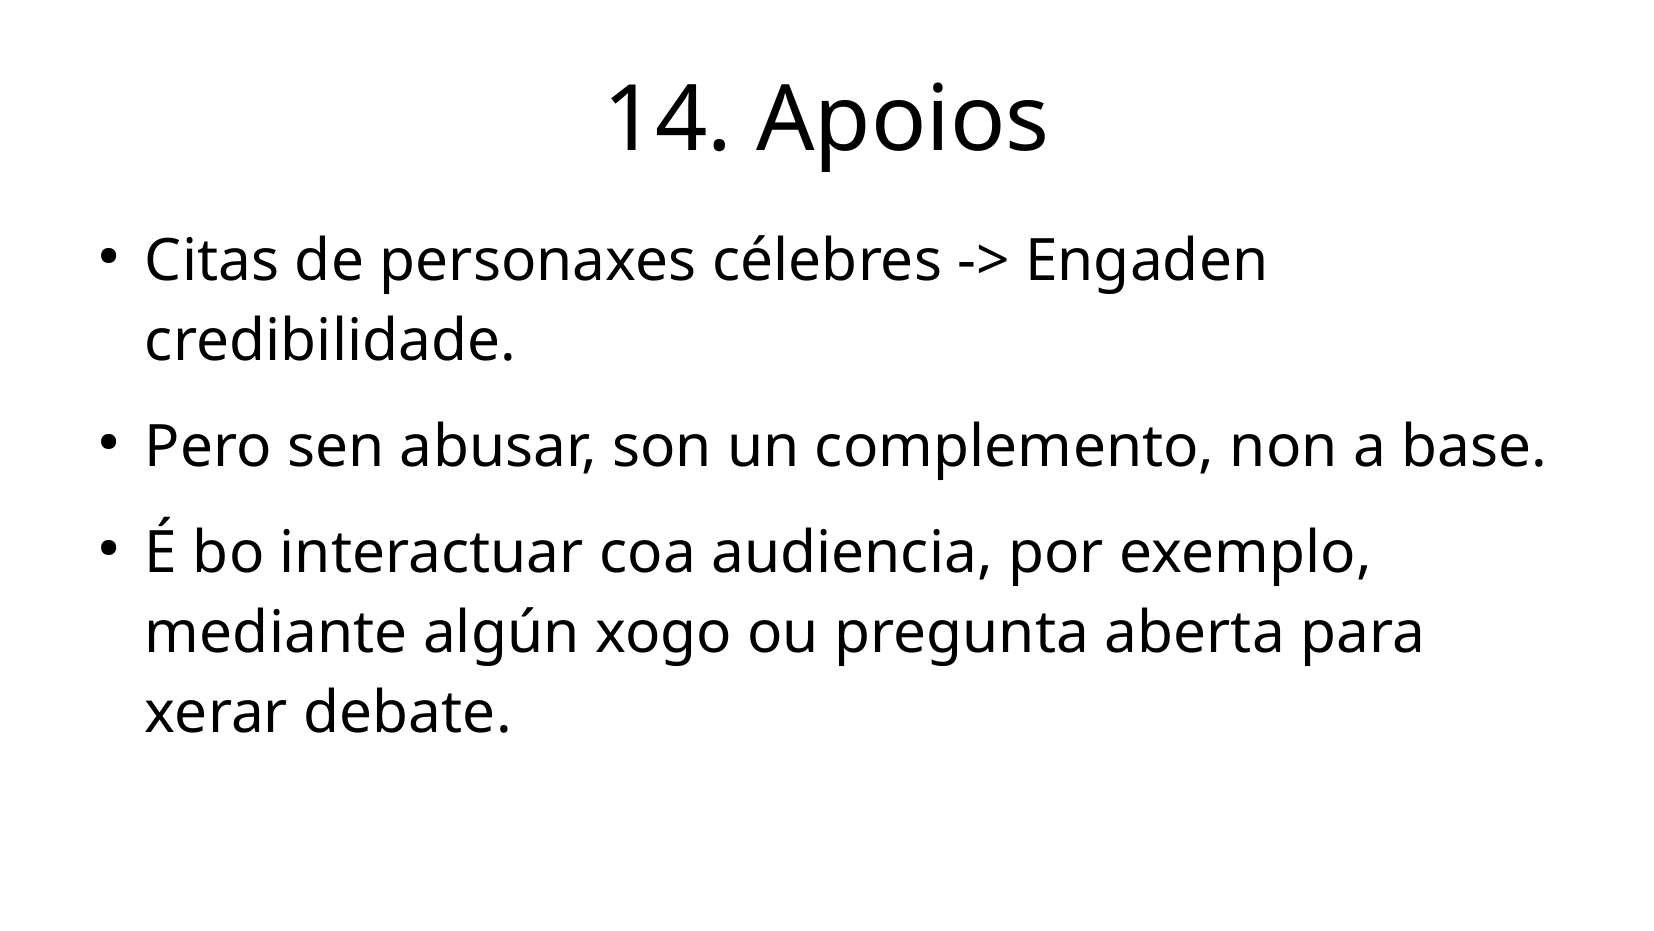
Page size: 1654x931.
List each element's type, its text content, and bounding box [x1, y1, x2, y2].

list Citas de personaxes célebres -> Engaden credibilidade. Pero sen abusar, son un complemento, non a base. É bo interactuar coa audiencia, por exemplo, mediante algún xogo ou pregunta aberta para xerar debate. [82, 217, 1571, 758]
title 14. Apoios [82, 37, 1571, 193]
